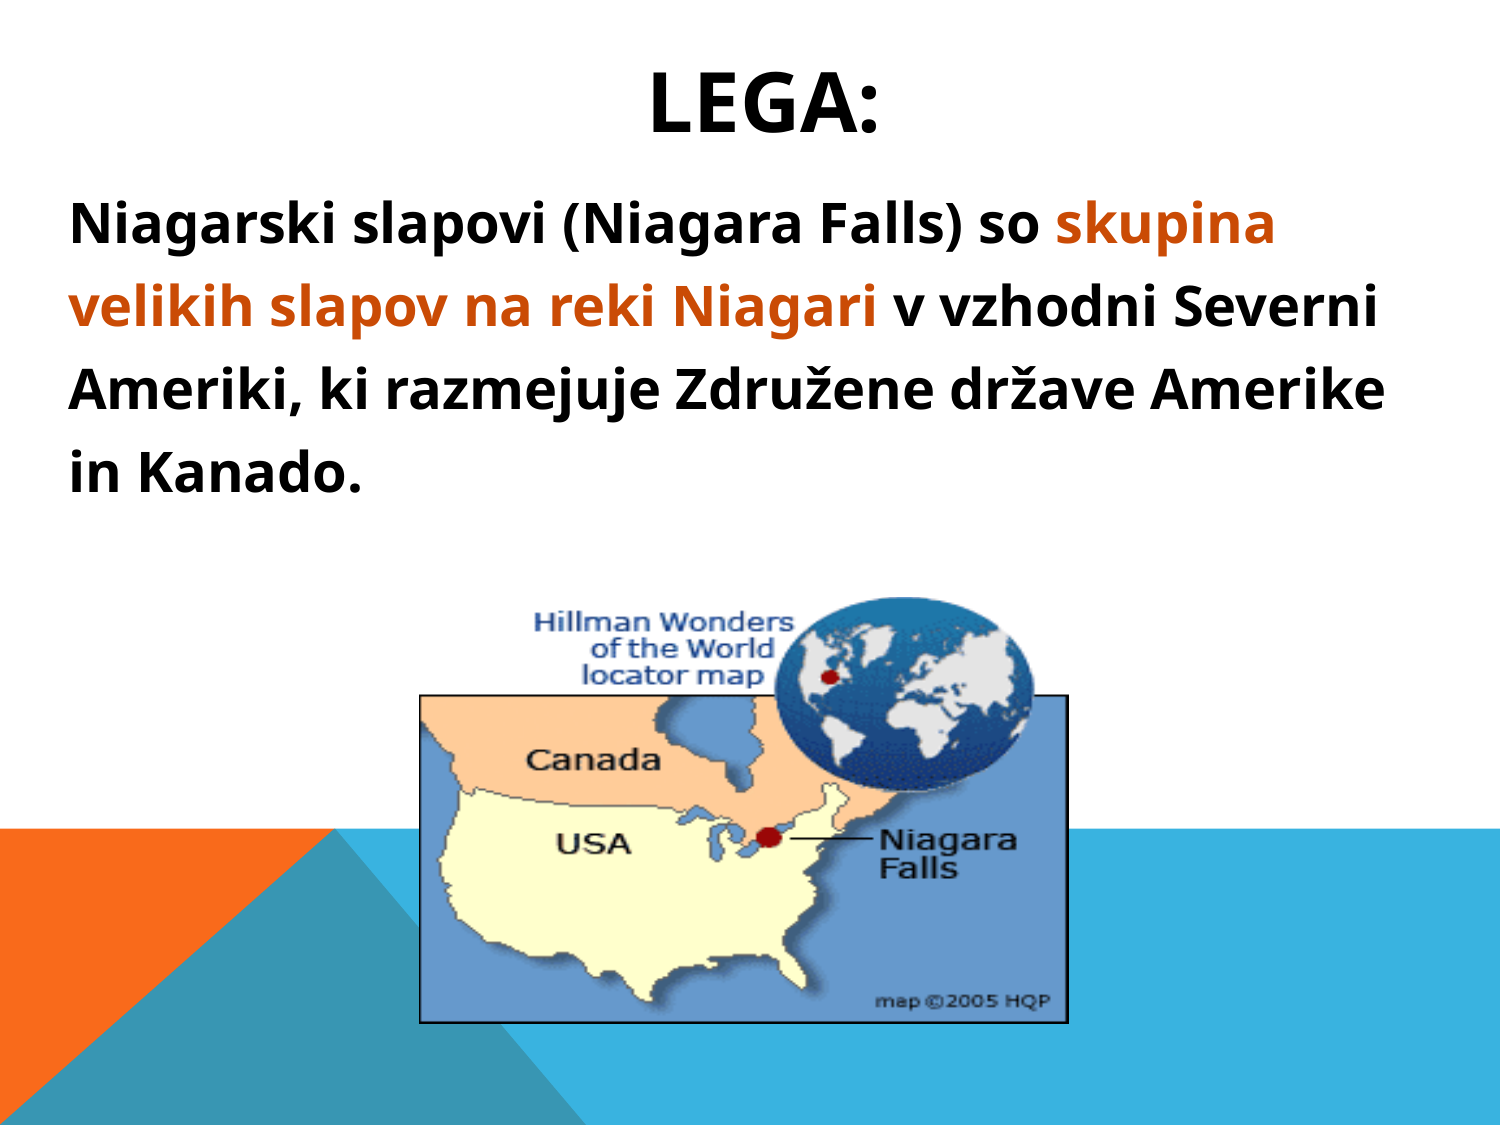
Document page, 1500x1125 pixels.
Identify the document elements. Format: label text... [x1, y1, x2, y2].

title LEGA: [147, 54, 1382, 145]
list Niagarski slapovi (Niagara Falls) so skupina velikih slapov na reki Niagari v vzhodni Severni Ameriki, ki razmejuje Združene države Amerike in Kanado. [53, 180, 1447, 551]
picture [419, 597, 1069, 1024]
